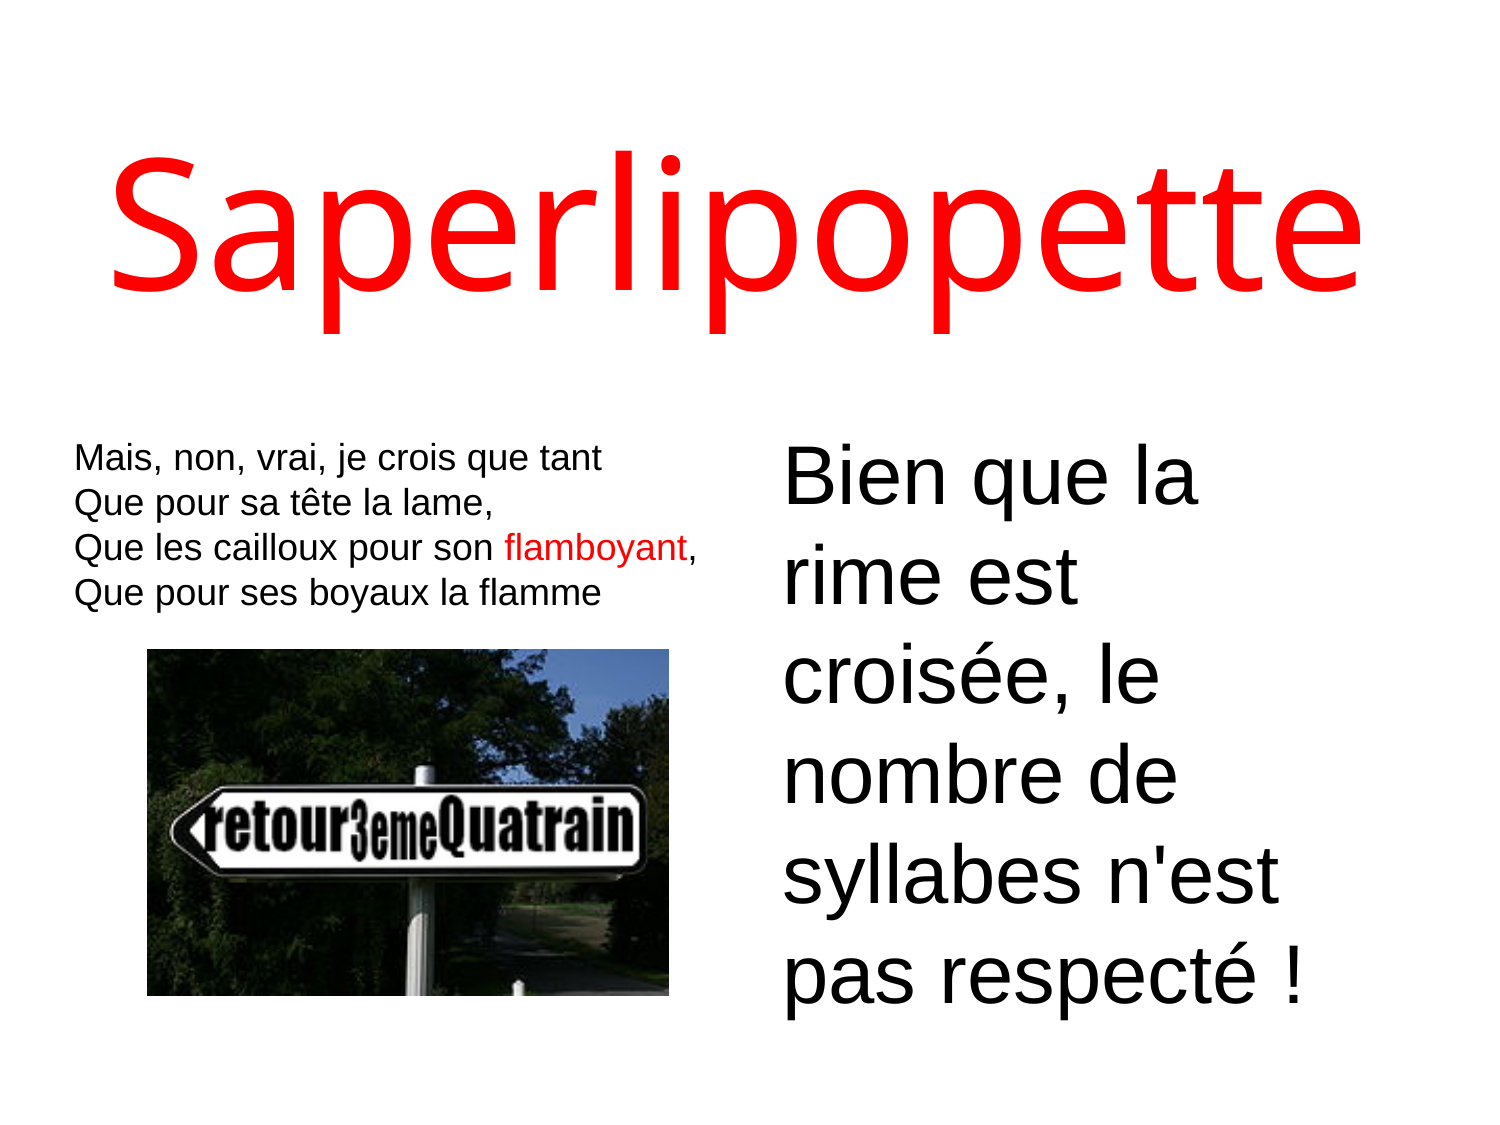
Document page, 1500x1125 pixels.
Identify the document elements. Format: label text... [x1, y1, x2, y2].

text_box Bien que la rime est croisée, le nombre de syllabes n'est pas respecté ! [767, 413, 1359, 1029]
text_box Mais, non, vrai, je crois que tant Que pour sa tête la lame, Que les cailloux pour son flamboyant, Que pour ses boyaux la flamme [59, 425, 767, 621]
text_box Saperlipopette [0, 99, 1500, 335]
picture [147, 649, 669, 996]
